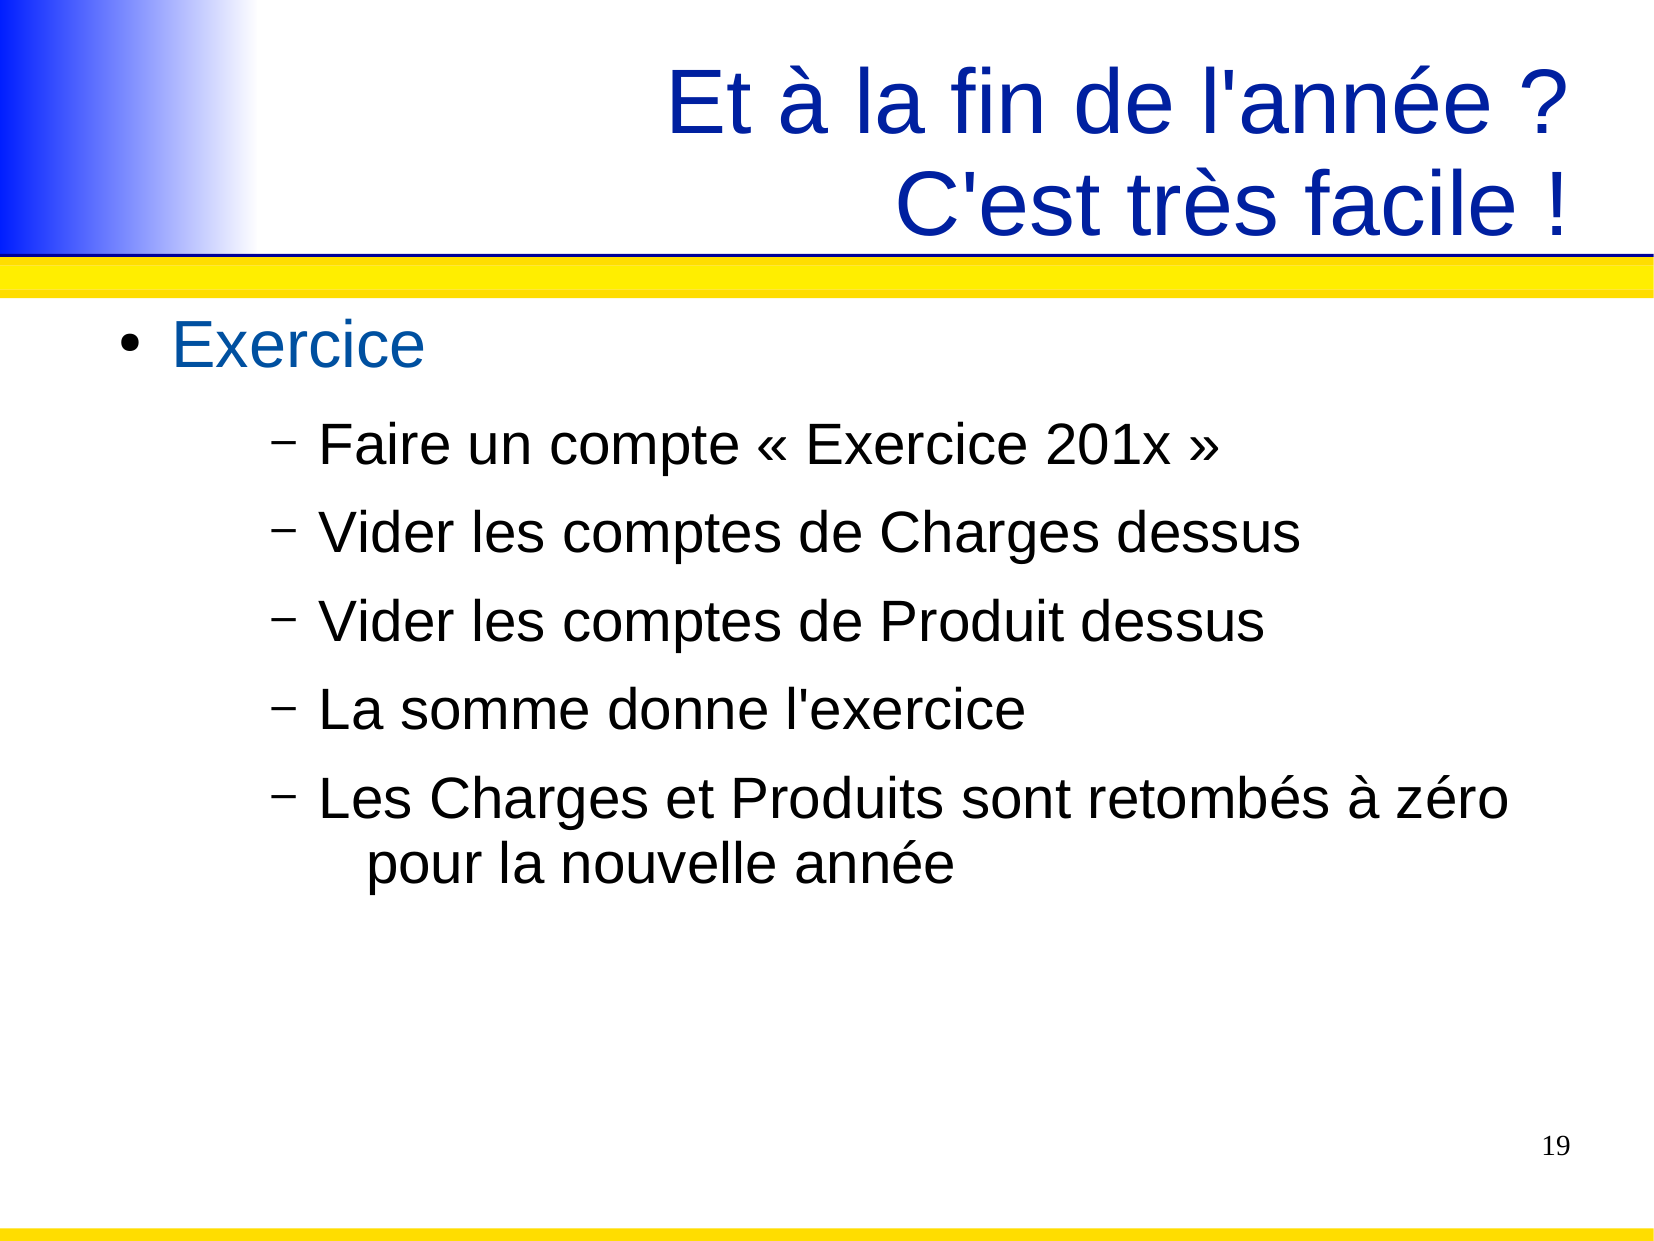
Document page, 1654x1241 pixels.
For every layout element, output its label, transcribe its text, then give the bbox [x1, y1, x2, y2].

list Exercice Faire un compte « Exercice 201x » Vider les comptes de Charges dessus Vider les comptes de Produit dessus La somme donne l'exercice Les Charges et Produits sont retombés à zéro pour la nouvelle année [82, 307, 1571, 1126]
title Et à la fin de l'année ? C'est très facile ! [372, 49, 1571, 257]
